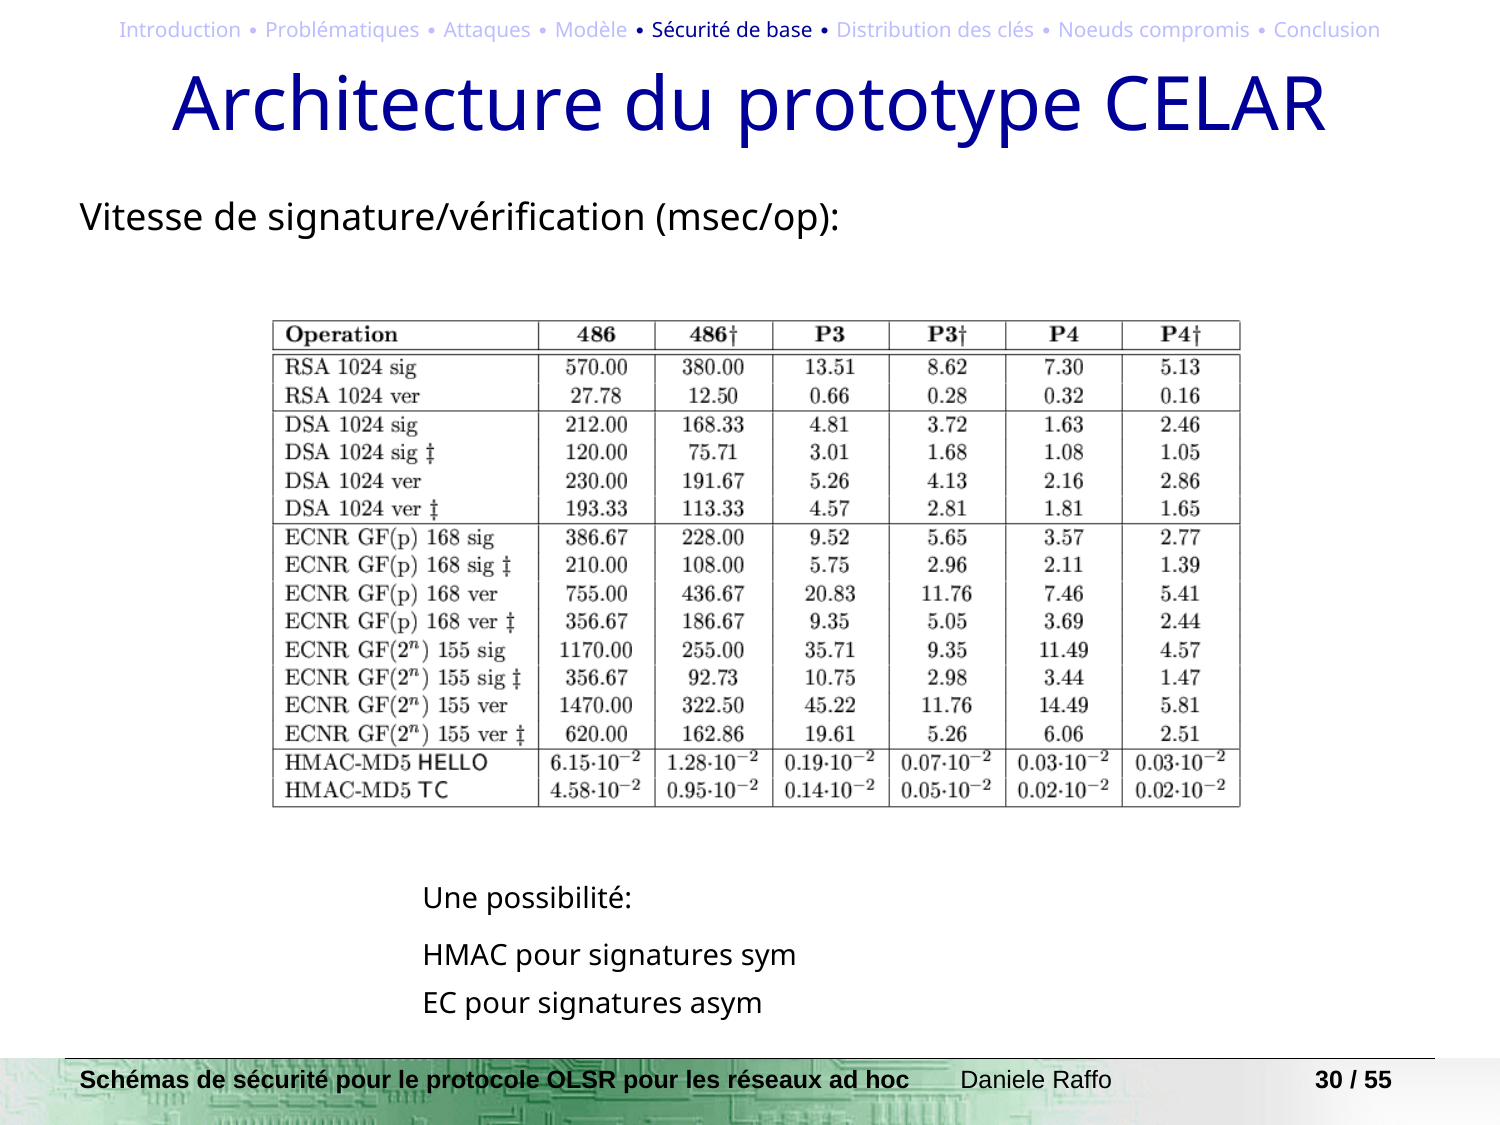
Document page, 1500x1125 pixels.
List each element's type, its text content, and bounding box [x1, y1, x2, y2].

picture [0, 1058, 1500, 1125]
text_box Introduction ∙ Problématiques ∙ Attaques ∙ Modèle ∙ Sécurité de base ∙ Distribution des clés ∙ Noeuds compromis ∙ Conclusion [0, 7, 1500, 52]
text_box Vitesse de signature/vérification (msec/op): [64, 183, 1436, 250]
picture [265, 314, 1247, 815]
text_box Architecture du prototype CELAR [64, 52, 1436, 161]
text_box Une possibilité: HMAC pour signatures sym EC pour signatures asym [407, 869, 1093, 1027]
text_box Schémas de sécurité pour le protocole OLSR pour les réseaux ad hoc Daniele Raffo [64, 1058, 1436, 1103]
